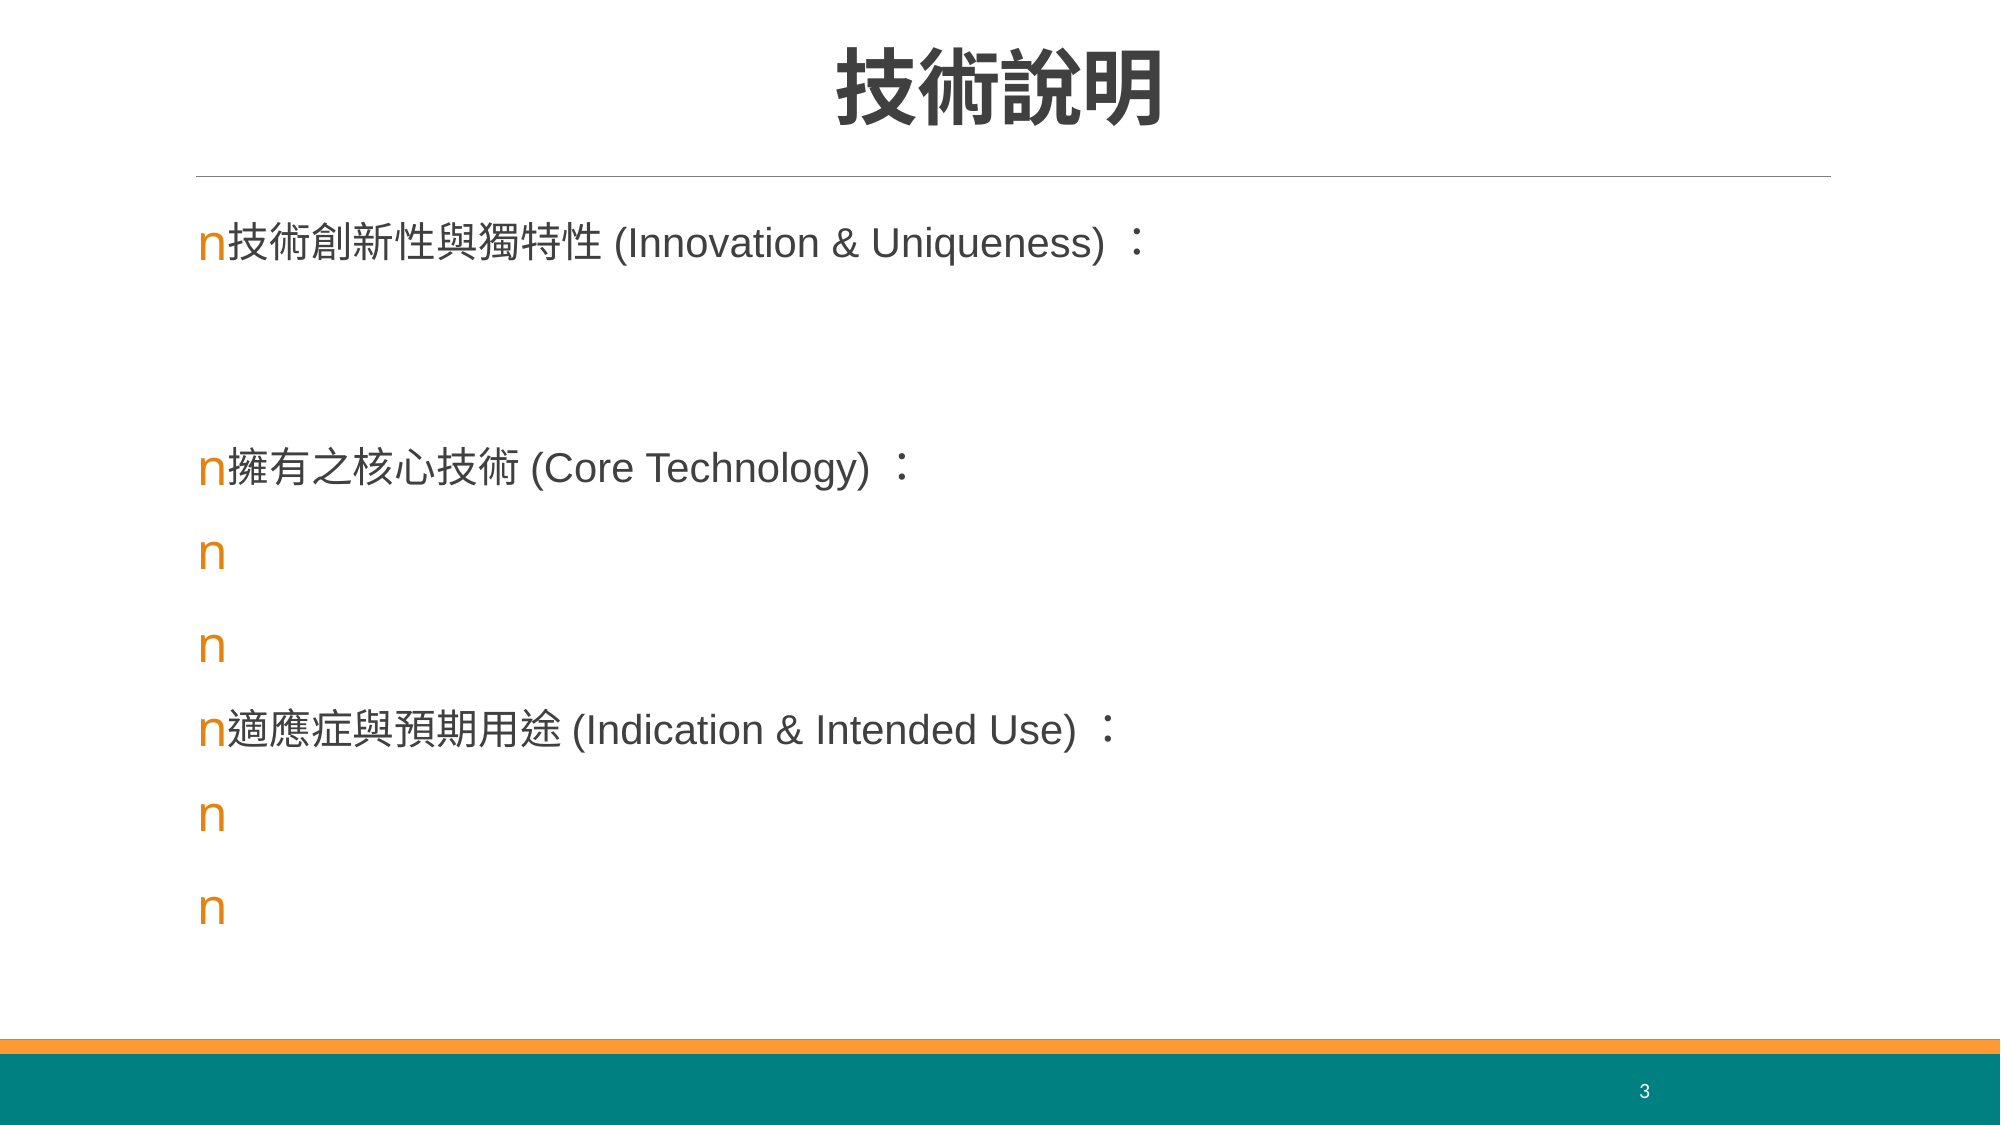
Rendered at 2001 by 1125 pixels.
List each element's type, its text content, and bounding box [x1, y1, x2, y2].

text_box 技術說明 [381, 0, 1619, 144]
text_box 技術創新性與獨特性(Innovation & Uniqueness)： 擁有之核心技術(Core Technology)： 適應症與預期用途(Indication & Intended Use)： [196, 208, 1435, 999]
text_box [1624, 1059, 1840, 1120]
